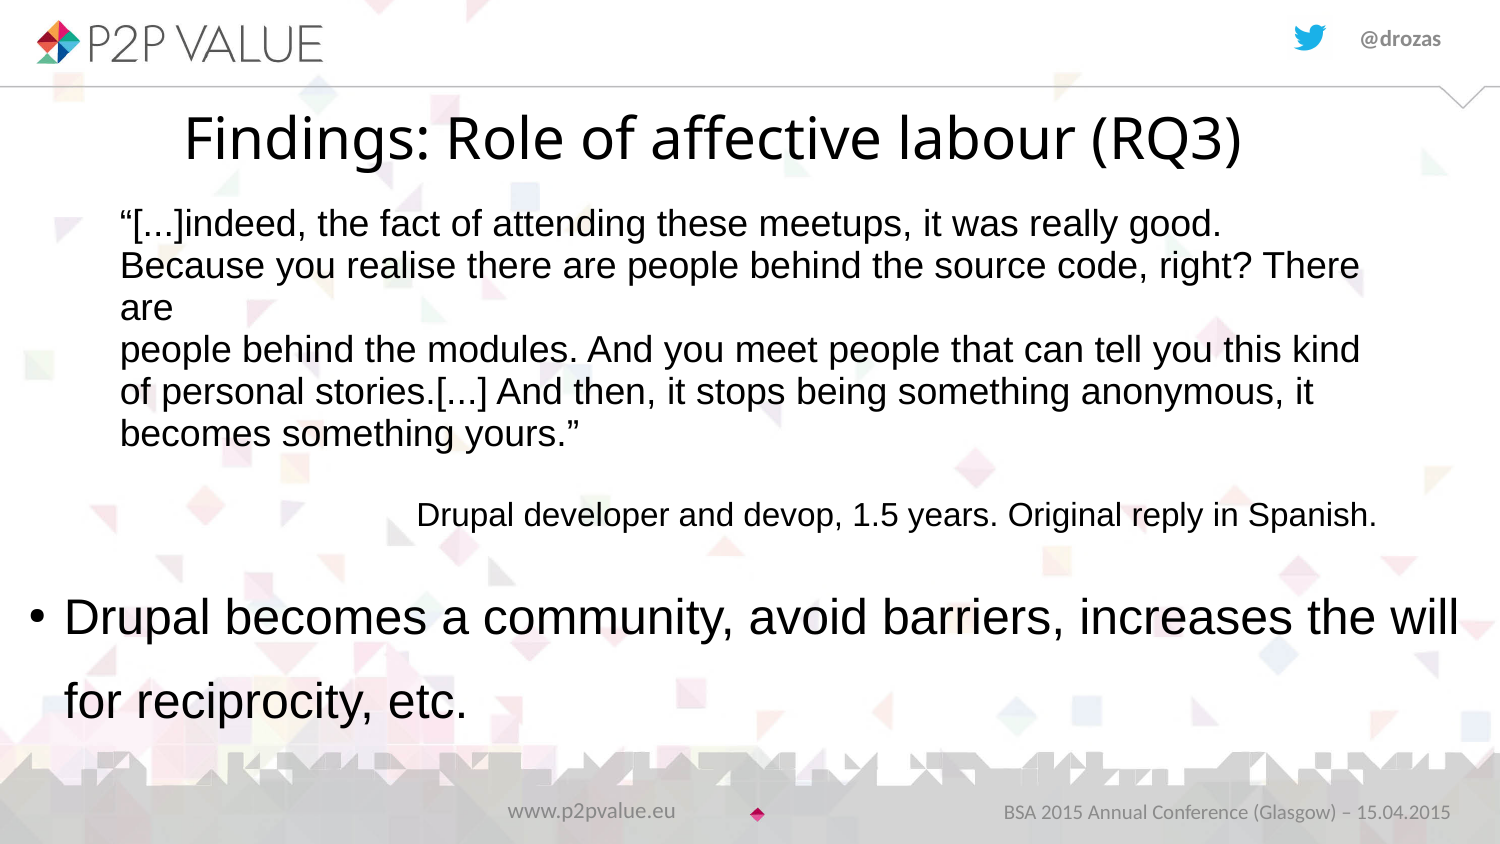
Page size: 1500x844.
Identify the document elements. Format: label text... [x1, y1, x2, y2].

text_box “[...]indeed, the fact of attending these meetups, it was really good. Because you realise there are people behind the source code, right? There are people behind the modules. And you meet people that can tell you this kind of personal stories.[...] And then, it stops being something anonymous, it becomes something yours.” Drupal developer and devop, 1.5 years. Original reply in Spanish. [105, 195, 1394, 504]
title Findings: Role of affective labour (RQ3) [60, 92, 1366, 181]
text_box @drozas [1333, 15, 1455, 60]
picture [0, 0, 1500, 844]
text_box Drupal becomes a community, avoid barriers, increases the will for reciprocity, etc. [15, 555, 1496, 844]
